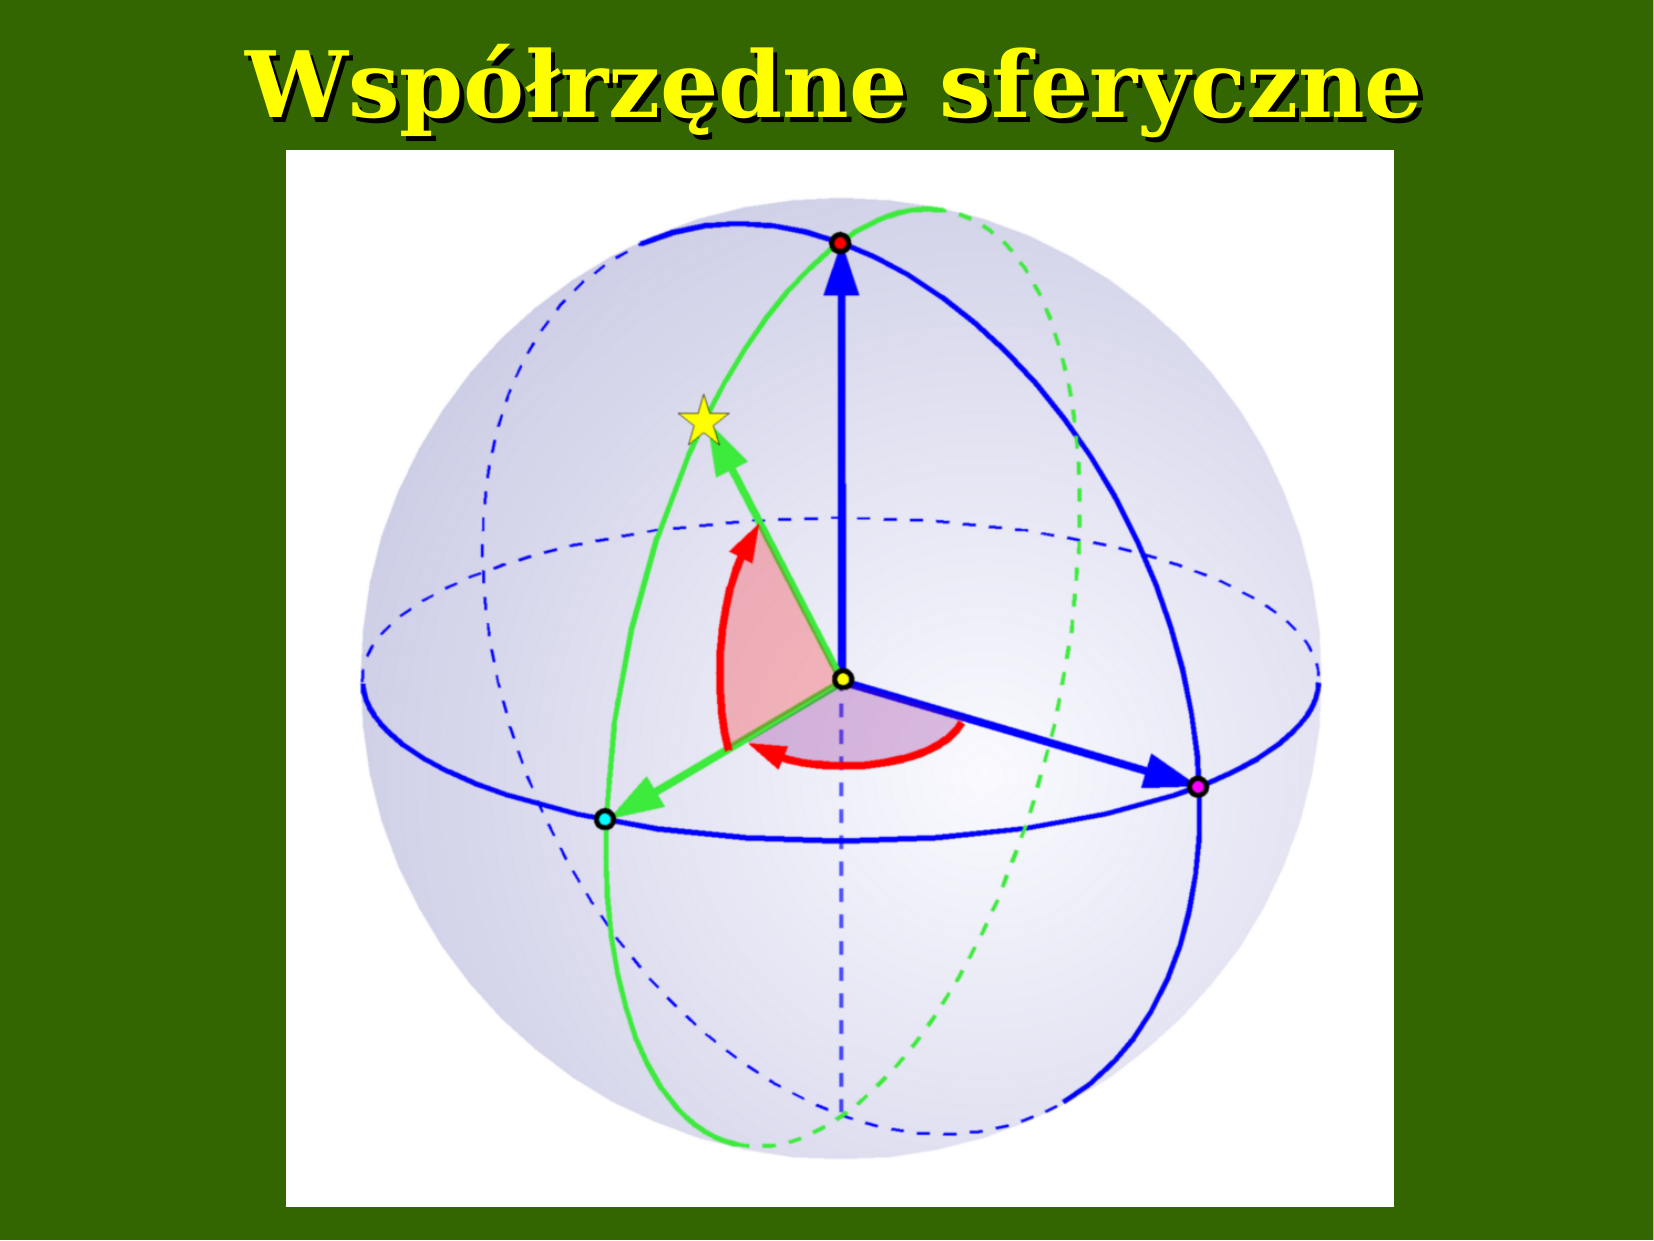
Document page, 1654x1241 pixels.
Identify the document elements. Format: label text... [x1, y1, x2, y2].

picture [286, 150, 1394, 1207]
title Współrzędne sferyczne [90, 25, 1579, 146]
